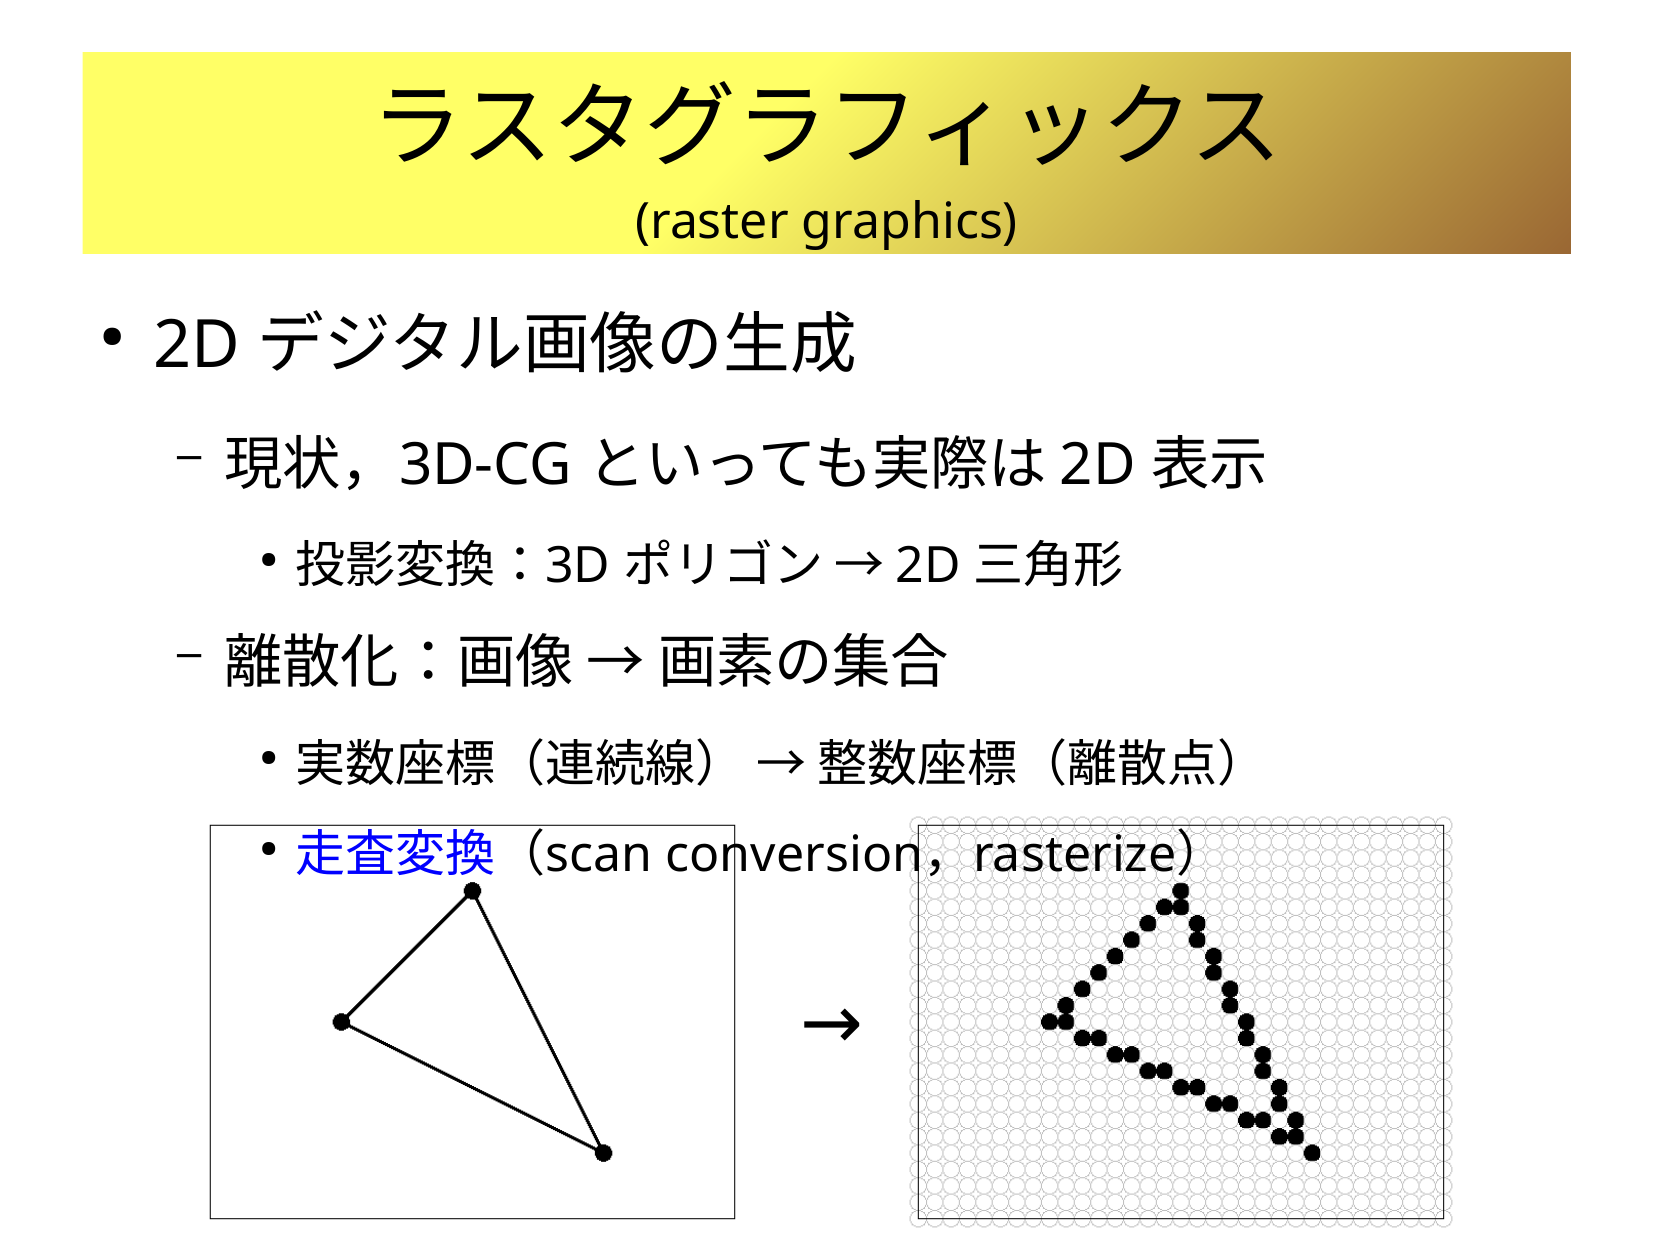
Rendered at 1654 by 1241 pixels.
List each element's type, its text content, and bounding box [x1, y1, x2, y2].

title ラスタグラフィックス (raster graphics) [82, 56, 1571, 250]
picture [885, 1094, 1477, 1241]
list 2D デジタル画像の生成 現状，3D-CG といっても実際は 2D 表示 投影変換：3D ポリゴン → 2D 三角形 離散化：画像 → 画素の集合 実数座標（連続線） → 整数座標（離散点） 走査変換（scan conversion，rasterize） [82, 290, 1571, 1094]
picture [177, 1094, 768, 1241]
